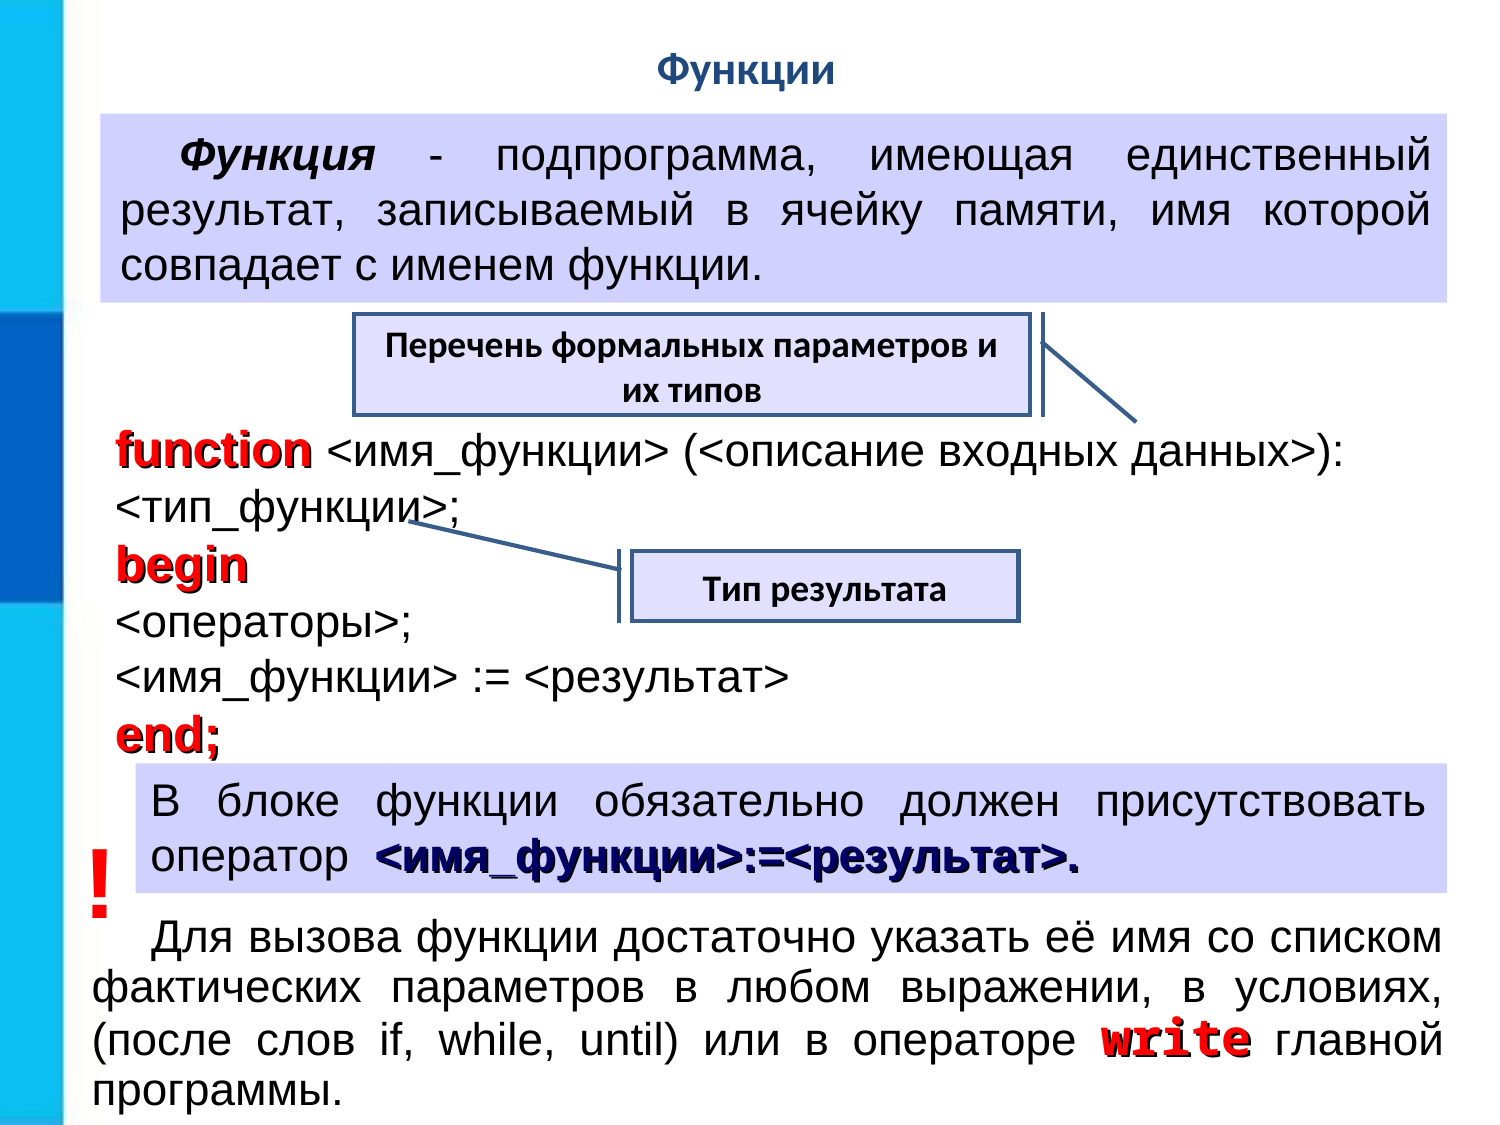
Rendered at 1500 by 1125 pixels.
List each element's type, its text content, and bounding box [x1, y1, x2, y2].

picture [0, 0, 1500, 1125]
text_box [100, 113, 1447, 303]
text_box Тип результата [632, 551, 1019, 621]
text_box ! [64, 810, 136, 947]
text_box Перечень формальных параметров и их типов [354, 314, 1030, 415]
text_box В блоке функции обязательно должен присутствовать оператор <имя_функции>:=<результат>. [135, 763, 1443, 889]
text_box Функции [88, 30, 1425, 102]
text_box Для вызова функции достаточно указать её имя со списком фактических параметров в любом выражении, в условиях, (после слов if, while, until) или в операторе write главной программы. [76, 905, 1459, 1124]
text_box [136, 763, 1447, 894]
text_box function <имя_функции> (<описание входных данных>): <тип_функции>; begin <операторы>; <имя_функции> := <результат> end; [100, 408, 1424, 770]
text_box Функция - подпрограмма, имеющая единственный результат, записываемый в ячейку памяти, имя которой совпадает с именем функции. [105, 117, 1447, 298]
